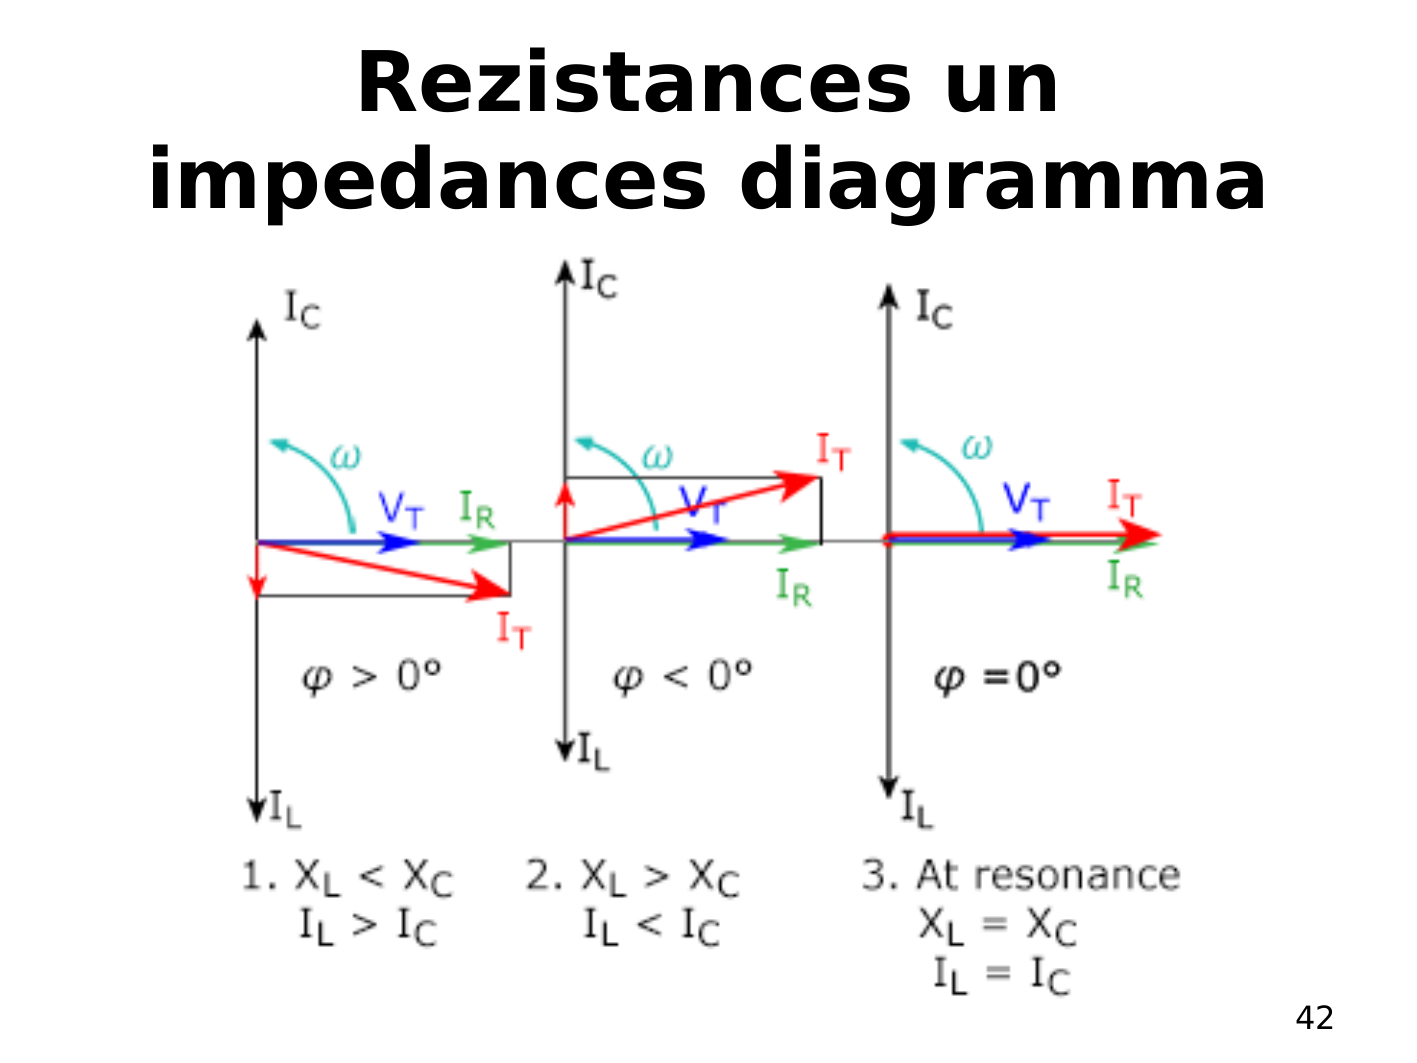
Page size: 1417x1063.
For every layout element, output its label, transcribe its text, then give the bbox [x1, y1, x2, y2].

title Rezistances un impedances diagramma [70, 33, 1346, 229]
picture [190, 229, 1198, 1016]
